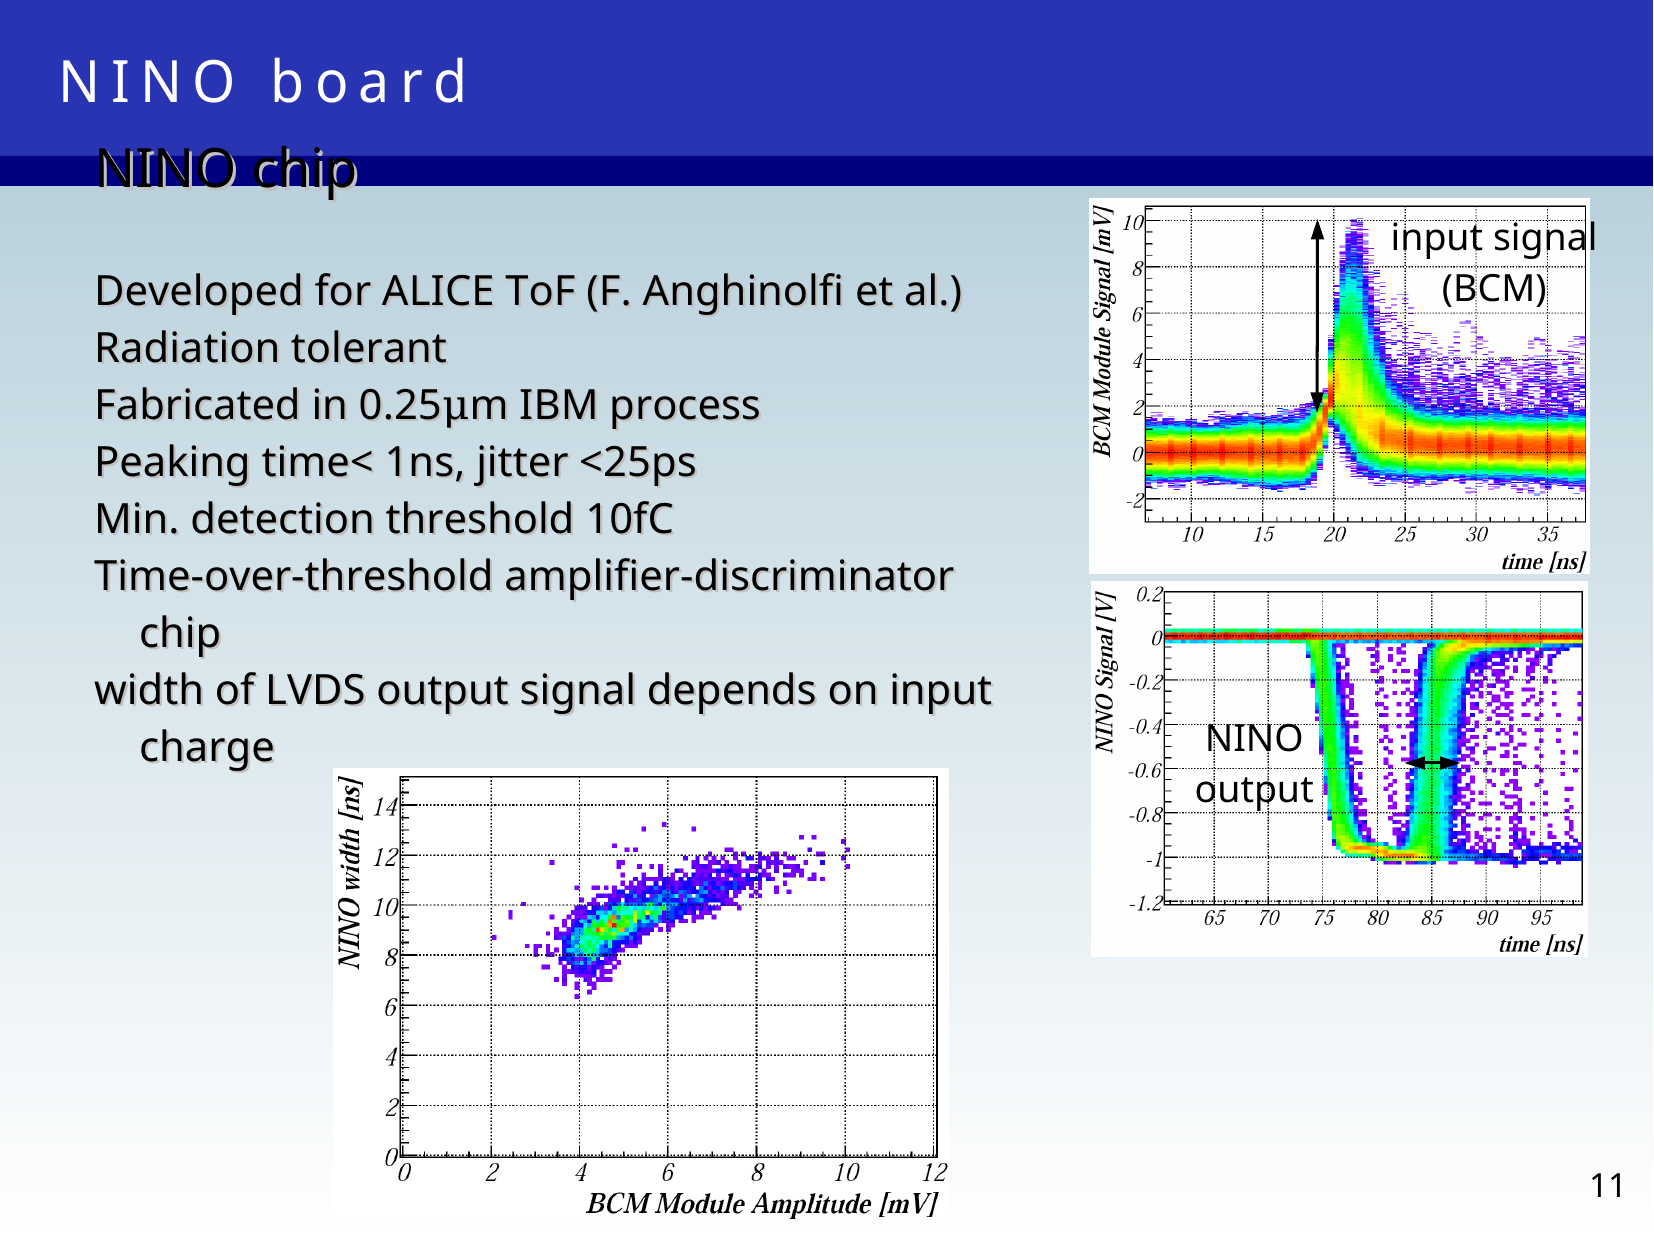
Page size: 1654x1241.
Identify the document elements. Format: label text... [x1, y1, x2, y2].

picture [333, 768, 949, 1219]
title NINO board [58, 5, 1613, 155]
picture [1089, 198, 1590, 574]
text_box input signal (BCM) [1375, 203, 1599, 309]
picture [1091, 581, 1588, 957]
text_box NINO output [1179, 703, 1318, 810]
subtitle NINO chip Developed for ALICE ToF (F. Anghinolfi et al.) Radiation tolerant Fabricated in 0.25μm IBM process Peaking time< 1ns, jitter <25ps Min. detection threshold 10fC Time-over-threshold amplifier-discriminator chip width of LVDS output signal depends on input charge [56, 214, 995, 809]
